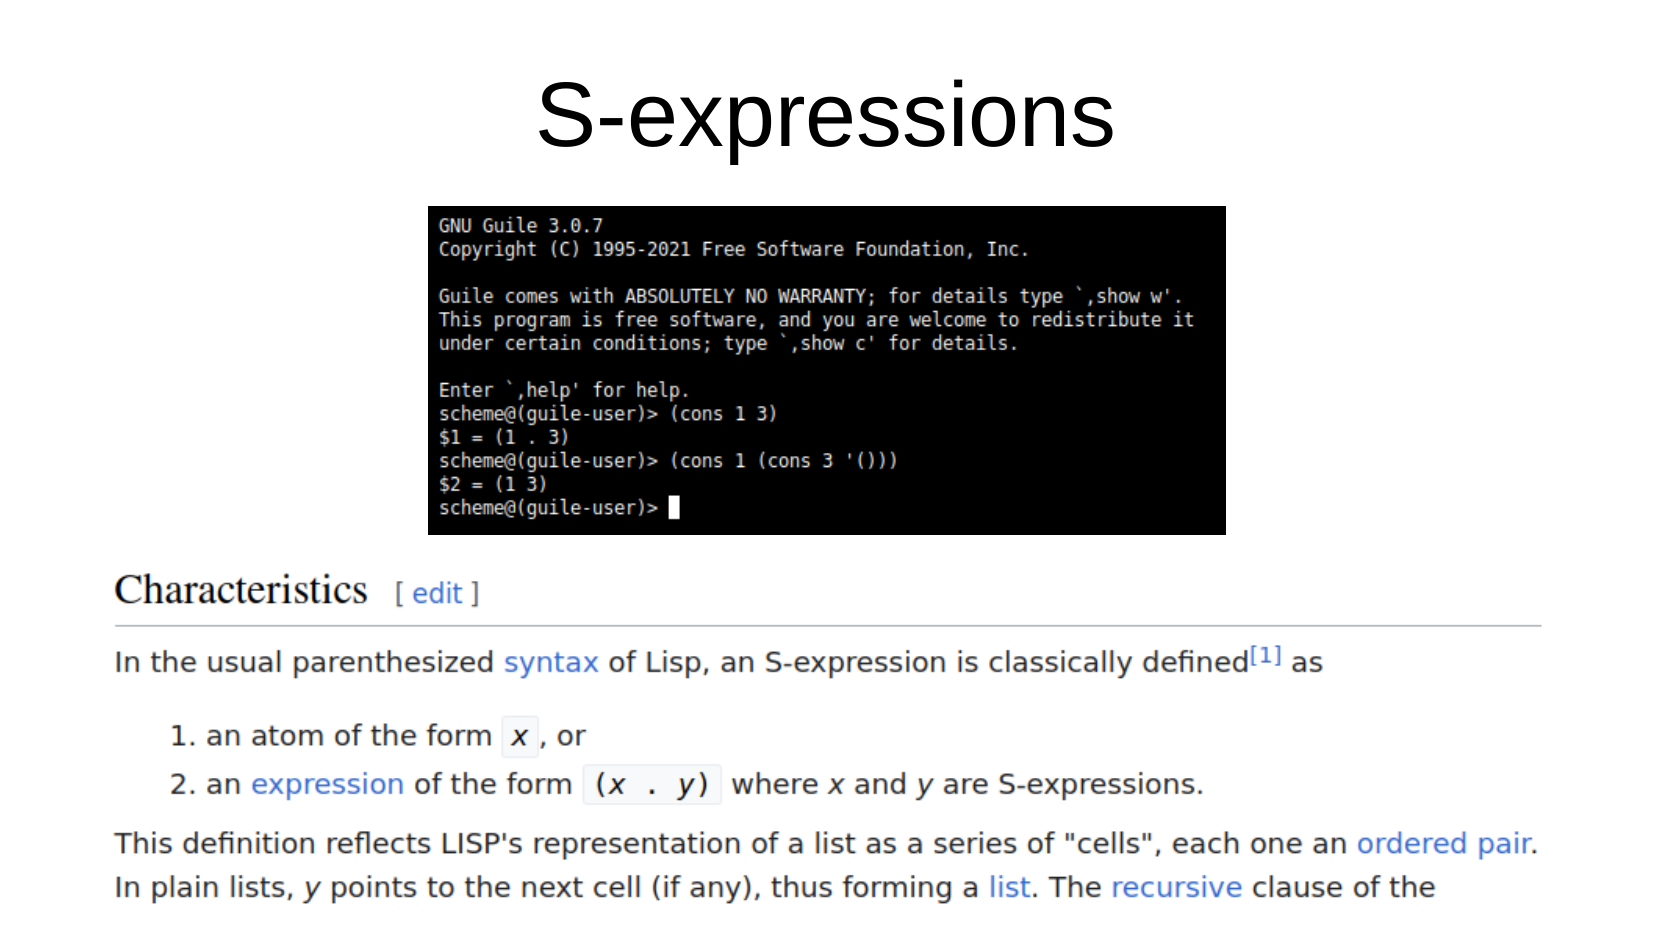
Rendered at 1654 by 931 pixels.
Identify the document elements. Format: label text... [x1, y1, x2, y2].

picture [428, 206, 1226, 535]
picture [106, 555, 1548, 913]
title S-expressions [82, 37, 1571, 193]
